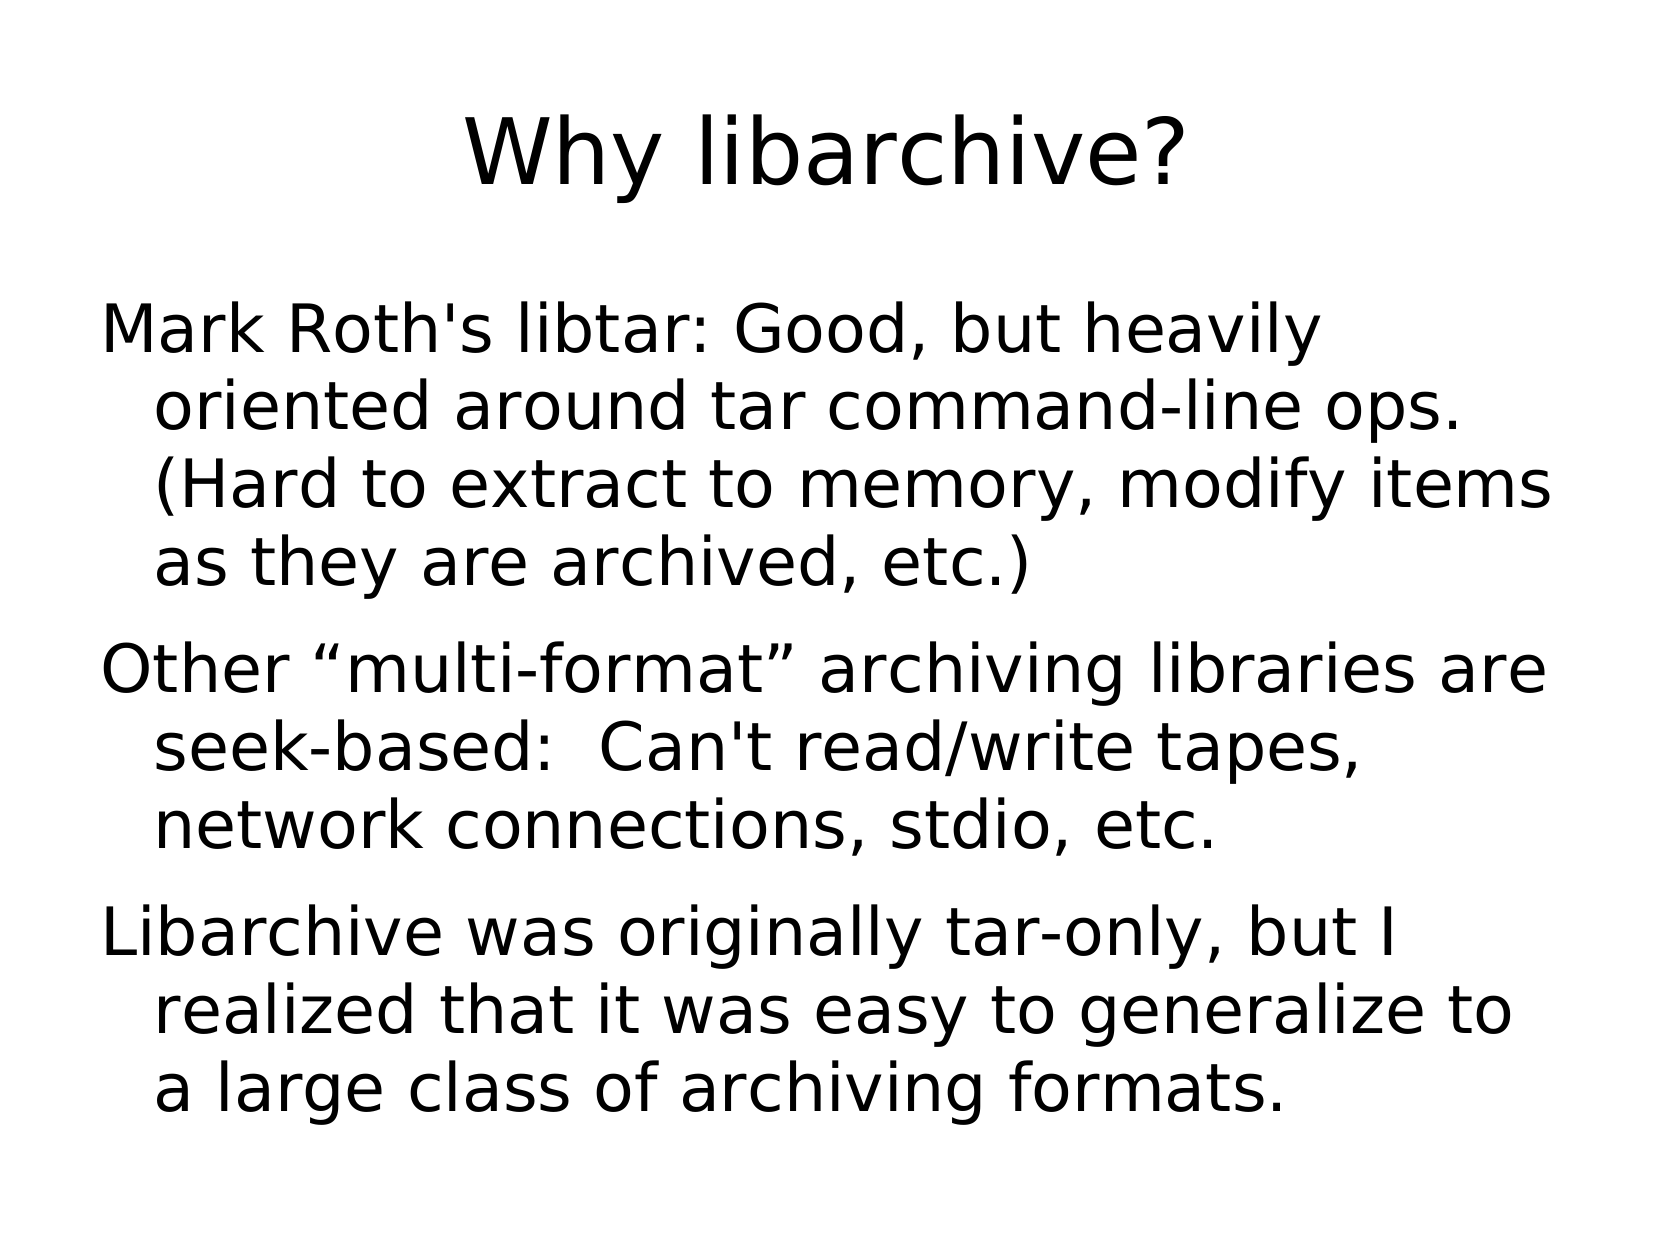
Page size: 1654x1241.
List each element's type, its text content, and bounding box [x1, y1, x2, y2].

list Mark Roth's libtar: Good, but heavily oriented around tar command-line ops. (Hard to extract to memory, modify items as they are archived, etc.) Other “multi-format” archiving libraries are seek-based: Can't read/write tapes, network connections, stdio, etc. Libarchive was originally tar-only, but I realized that it was easy to generalize to a large class of archiving formats. [82, 290, 1571, 1125]
title Why libarchive? [82, 49, 1571, 257]
